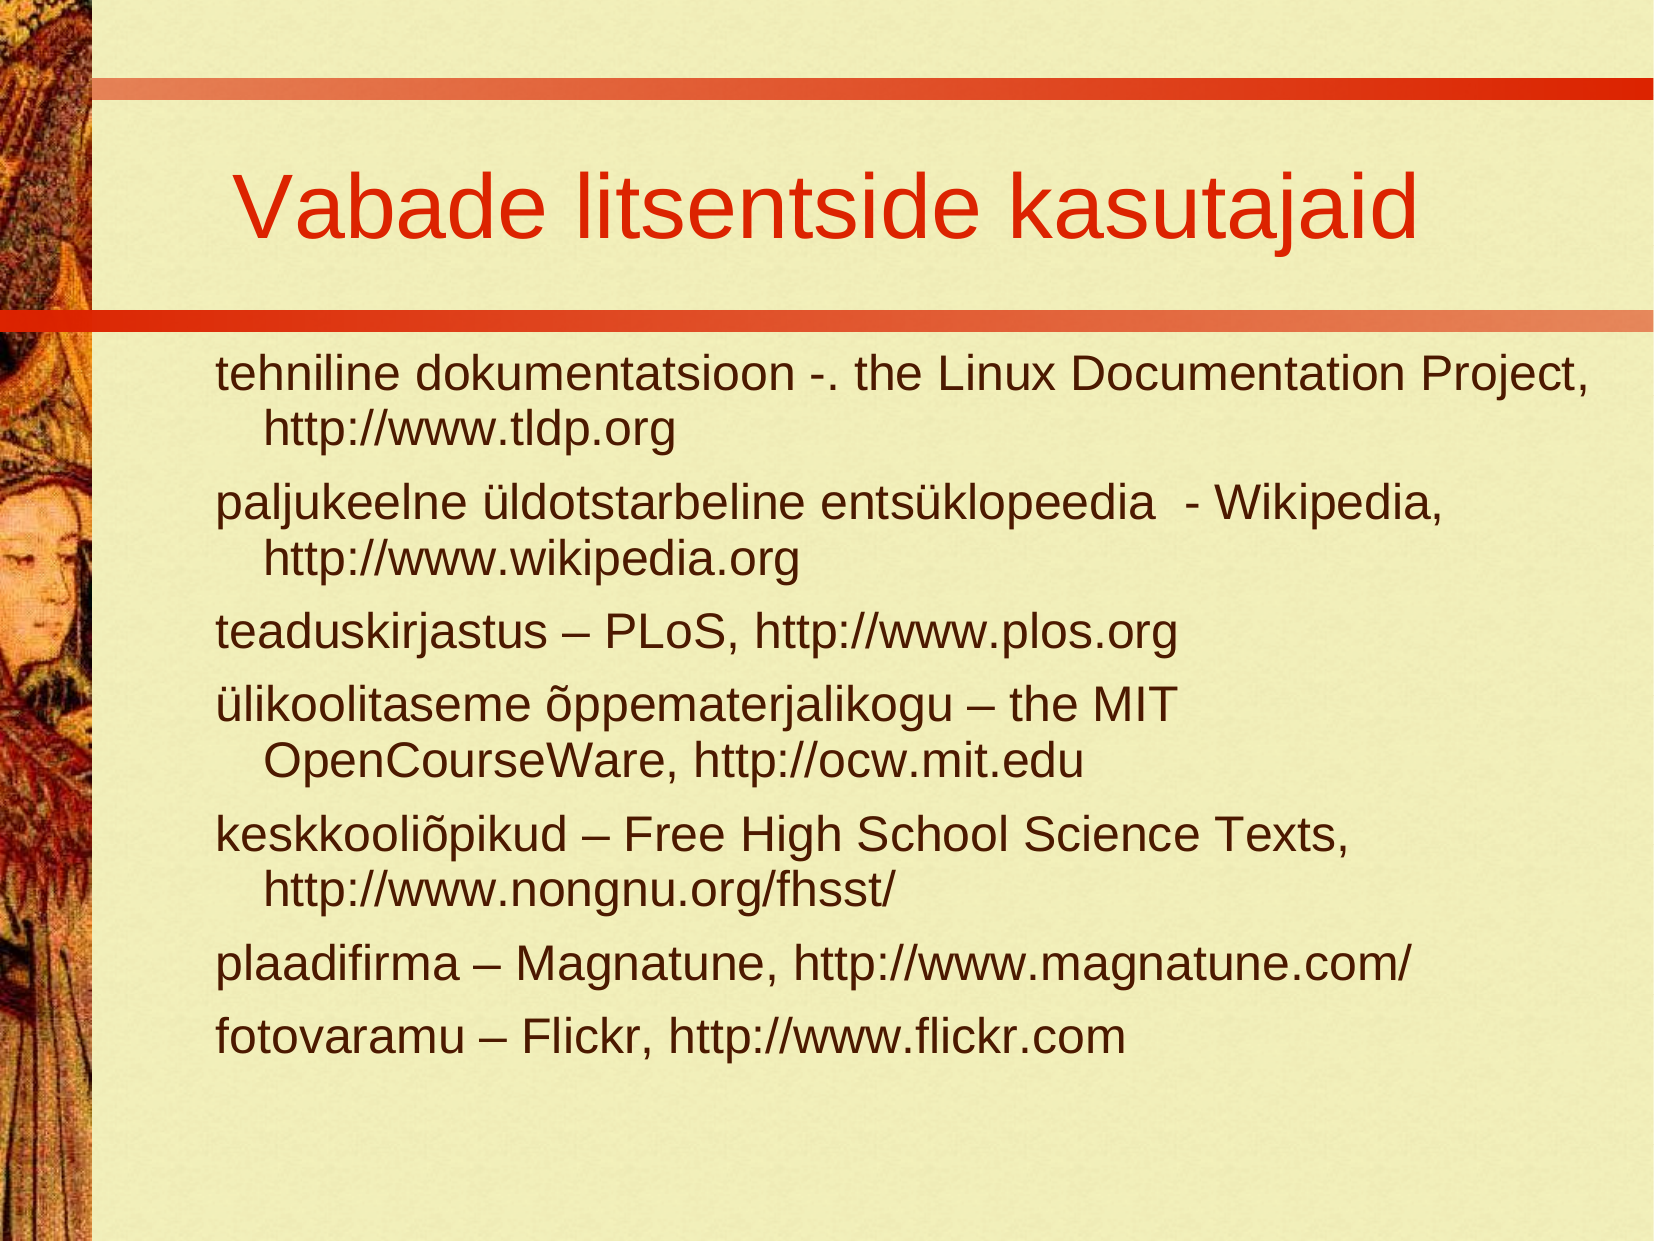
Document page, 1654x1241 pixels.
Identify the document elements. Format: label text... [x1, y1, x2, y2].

picture [0, 332, 1654, 1241]
picture [0, 0, 1654, 310]
title Vabade litsentside kasutajaid [121, 102, 1534, 311]
list tehniline dokumentatsioon -. the Linux Documentation Project, http://www.tldp.org paljukeelne üldotstarbeline entsüklopeedia - Wikipedia, http://www.wikipedia.org teaduskirjastus – PLoS, http://www.plos.org ülikoolitaseme õppematerjalikogu – the MIT OpenCourseWare, http://ocw.mit.edu keskkooliõpikud – Free High School Science Texts, http://www.nongnu.org/fhsst/ plaadifirma – Magnatune, http://www.magnatune.com/ fotovaramu – Flickr, http://www.flickr.com [121, 344, 1602, 1126]
